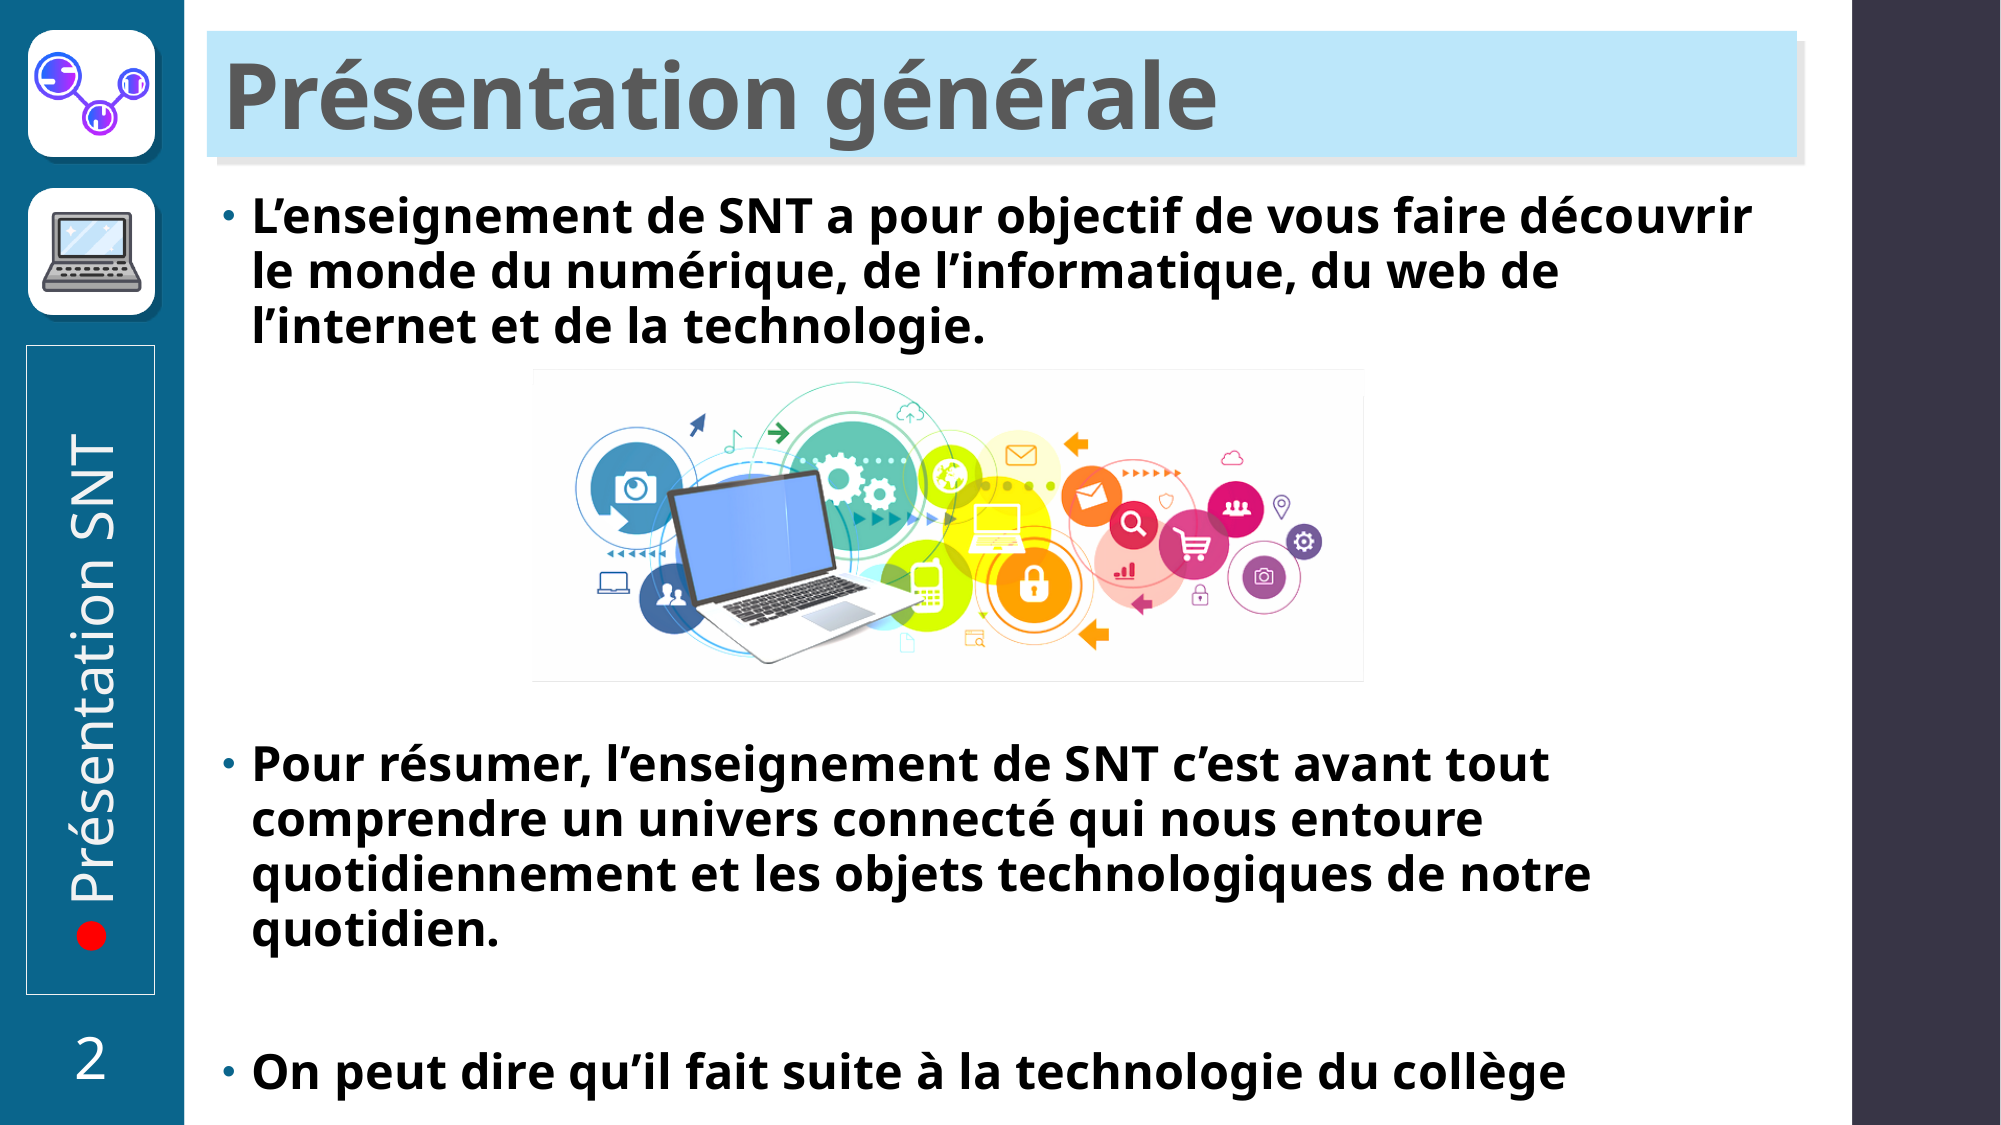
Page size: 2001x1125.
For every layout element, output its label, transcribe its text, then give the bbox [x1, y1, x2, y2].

list L’enseignement de SNT a pour objectif de vous faire découvrir le monde du numérique, de l’informatique, du web de l’internet et de la technologie. Pour résumer, l’enseignement de SNT c’est avant tout comprendre un univers connecté qui nous entoure quotidiennement et les objets technologiques de notre quotidien. On peut dire qu’il fait suite à la technologie du collège [206, 181, 1797, 1110]
picture [532, 367, 1366, 686]
footer Présentation SNT [26, 345, 155, 995]
picture [29, 31, 154, 156]
slide_number <numéro> [28, 1012, 155, 1110]
title Présentation générale [206, 30, 1797, 157]
picture [29, 189, 154, 314]
